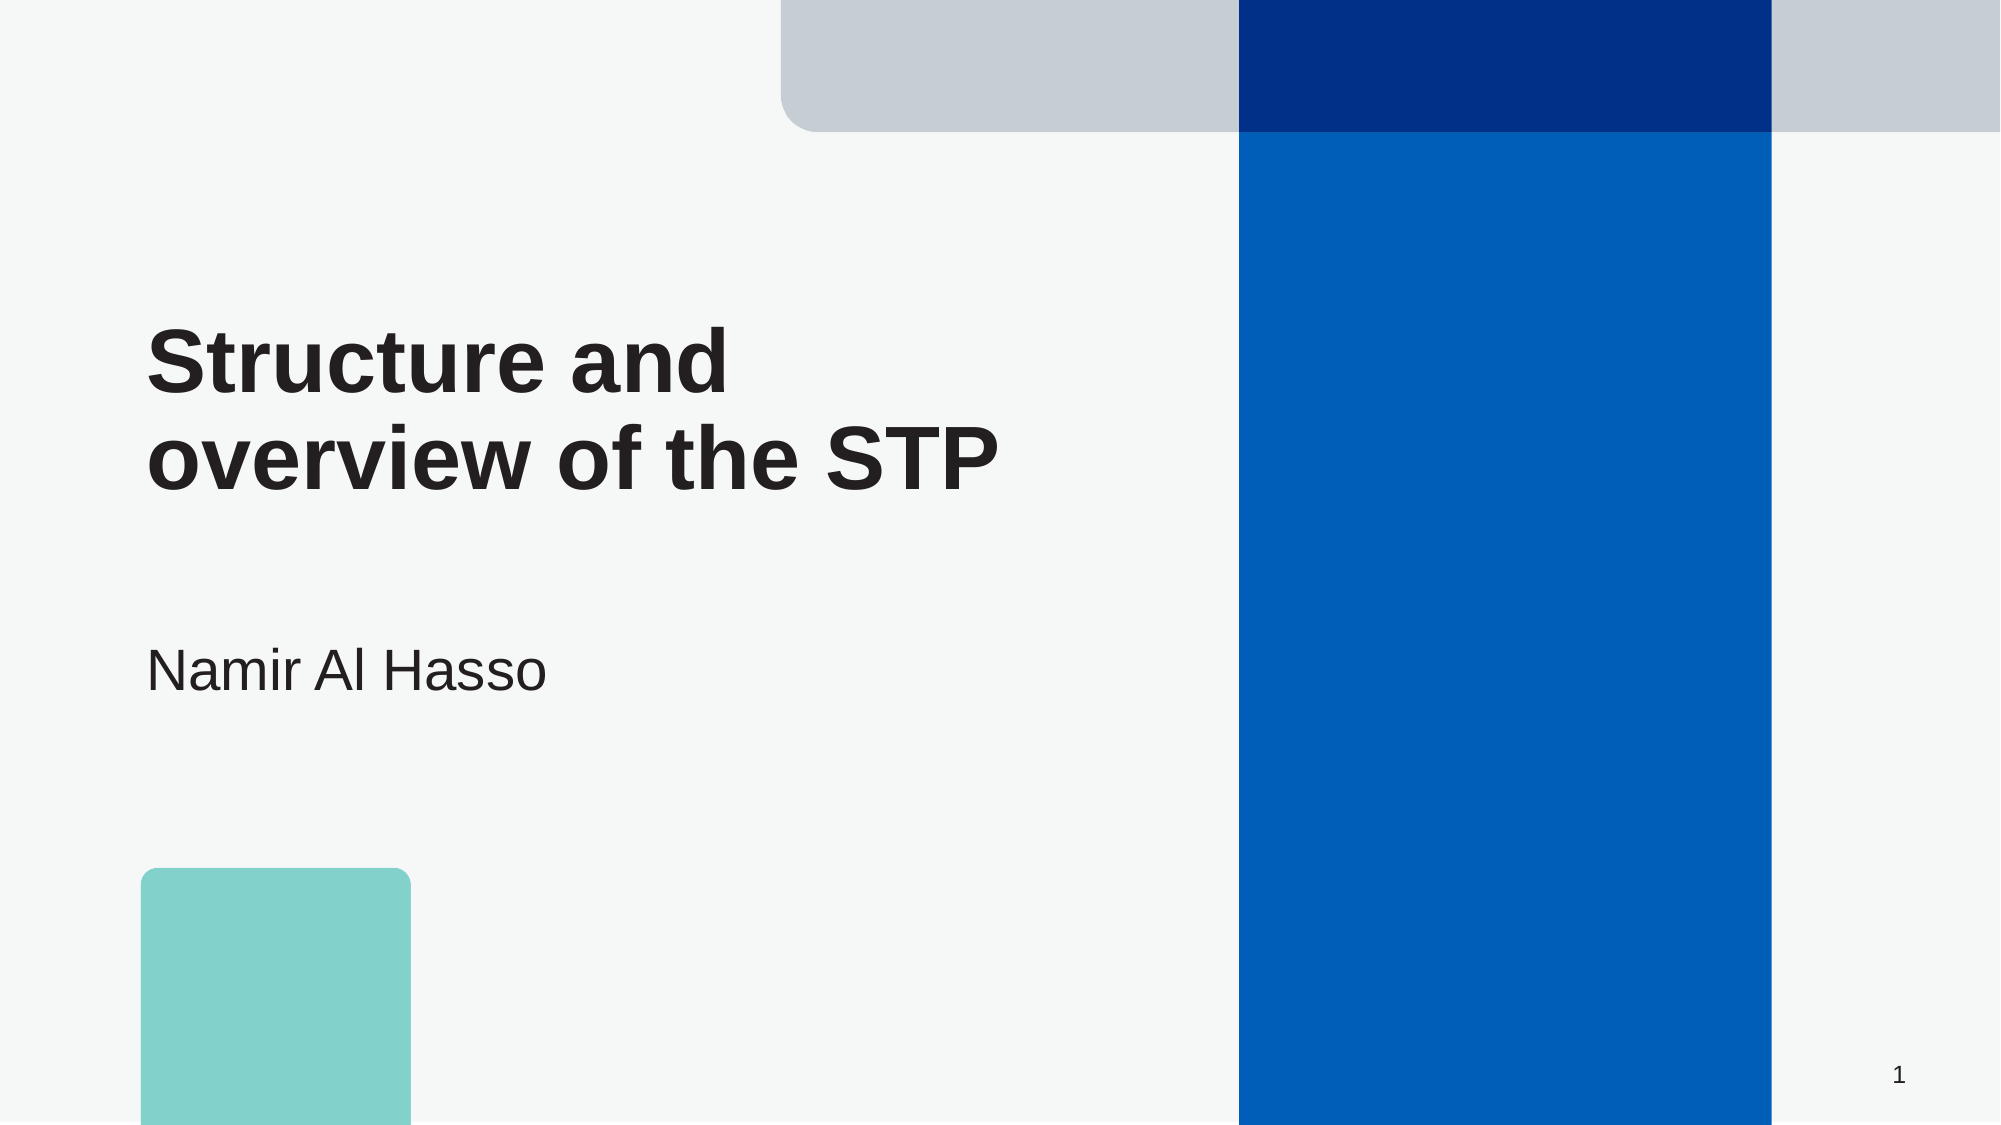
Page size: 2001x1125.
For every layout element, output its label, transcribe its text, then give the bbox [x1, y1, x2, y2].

list Structure and overview of the STP [146, 314, 1079, 572]
list Namir Al Hasso [146, 755, 785, 904]
